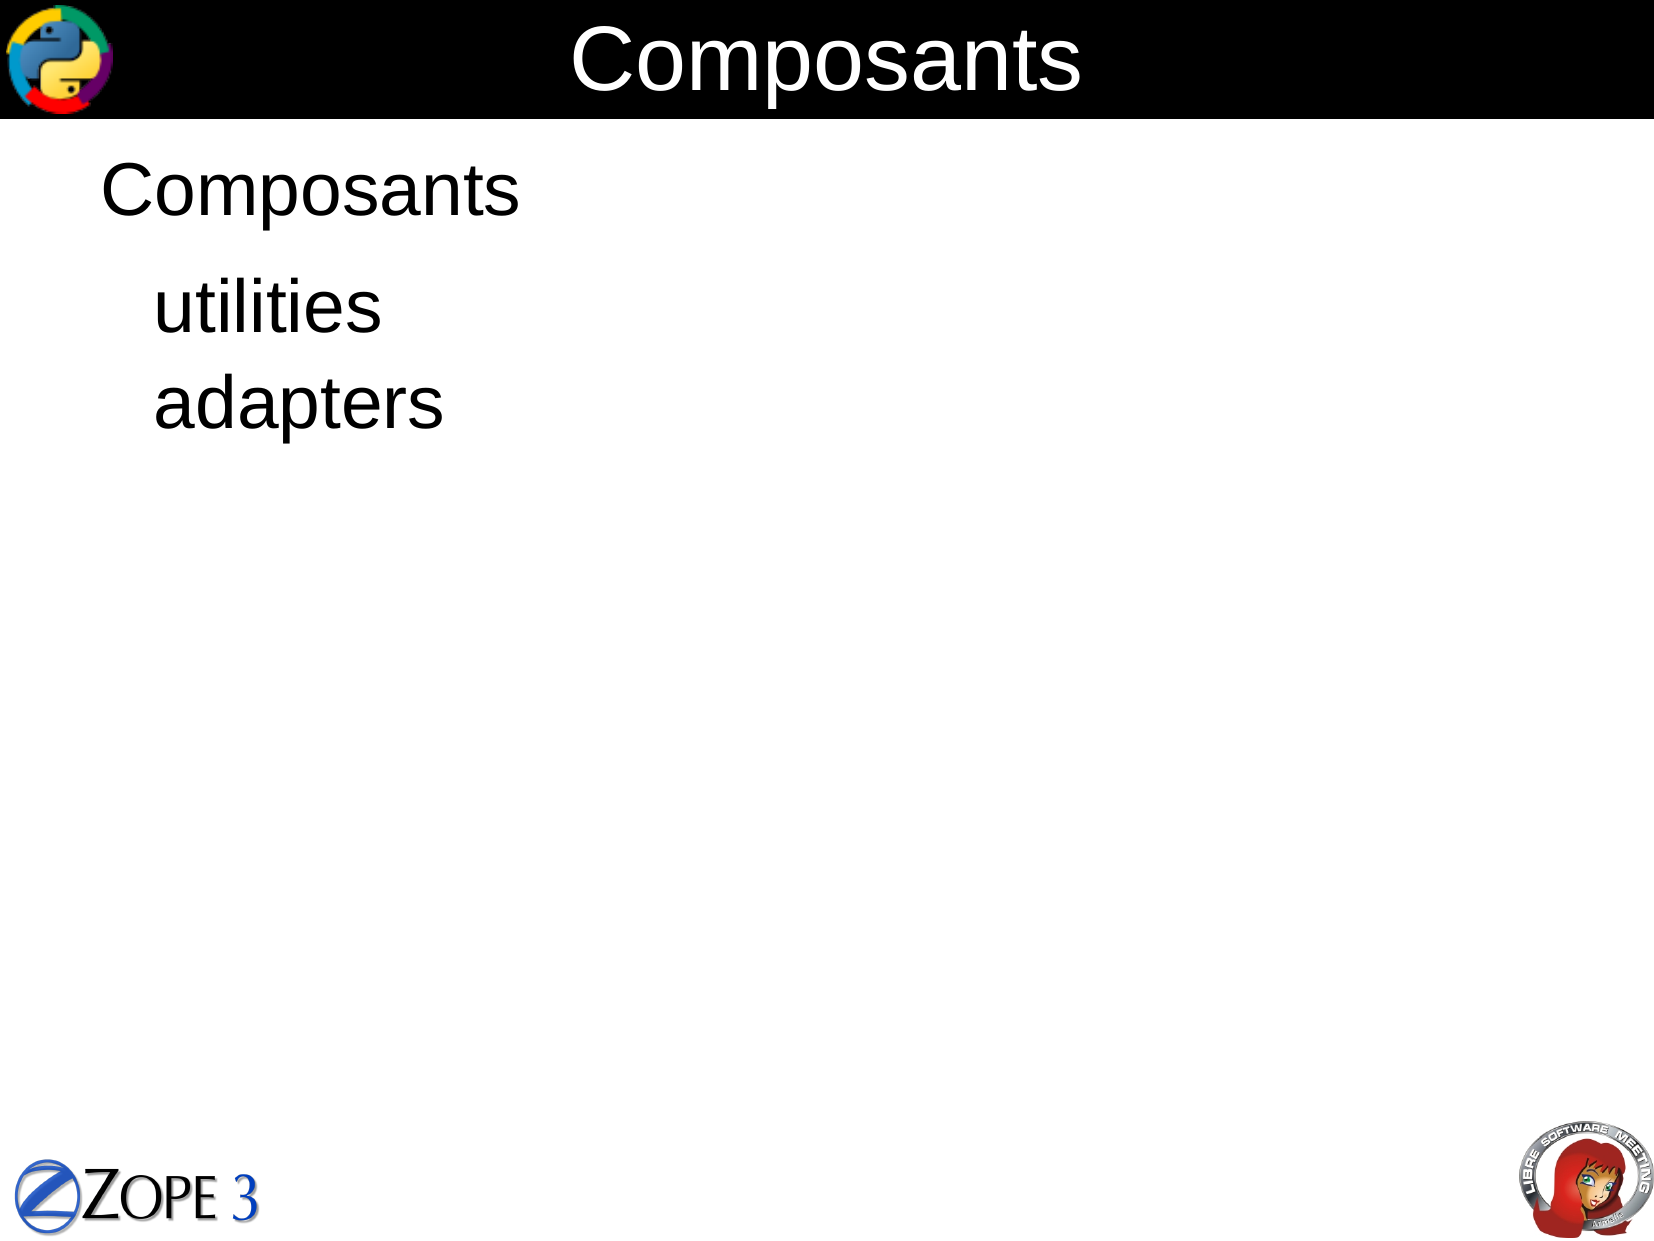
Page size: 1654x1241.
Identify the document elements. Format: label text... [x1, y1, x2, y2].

list Composants utilities adapters [82, 147, 1571, 1094]
picture [1519, 1121, 1654, 1238]
picture [0, 1144, 266, 1241]
title Composants [0, 7, 1654, 111]
